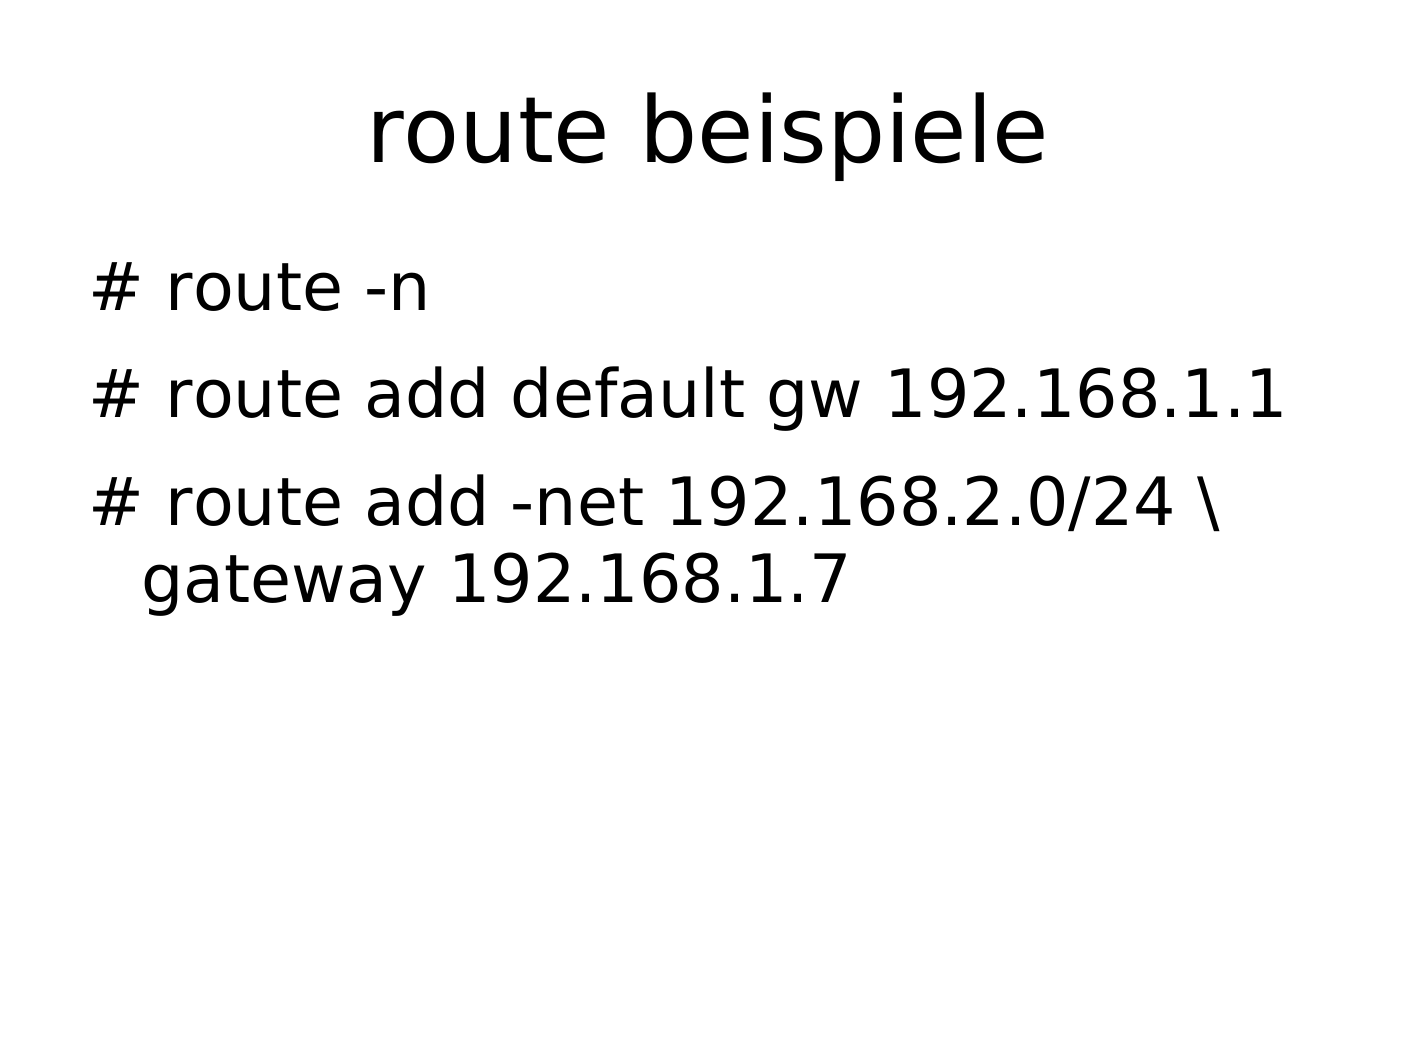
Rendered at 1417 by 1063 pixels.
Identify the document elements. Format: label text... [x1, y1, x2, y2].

title route beispiele [70, 49, 1346, 213]
list # route -n # route add default gw 192.168.1.1 # route add -net 192.168.2.0/24 \ gateway 192.168.1.7 [70, 248, 1346, 936]
